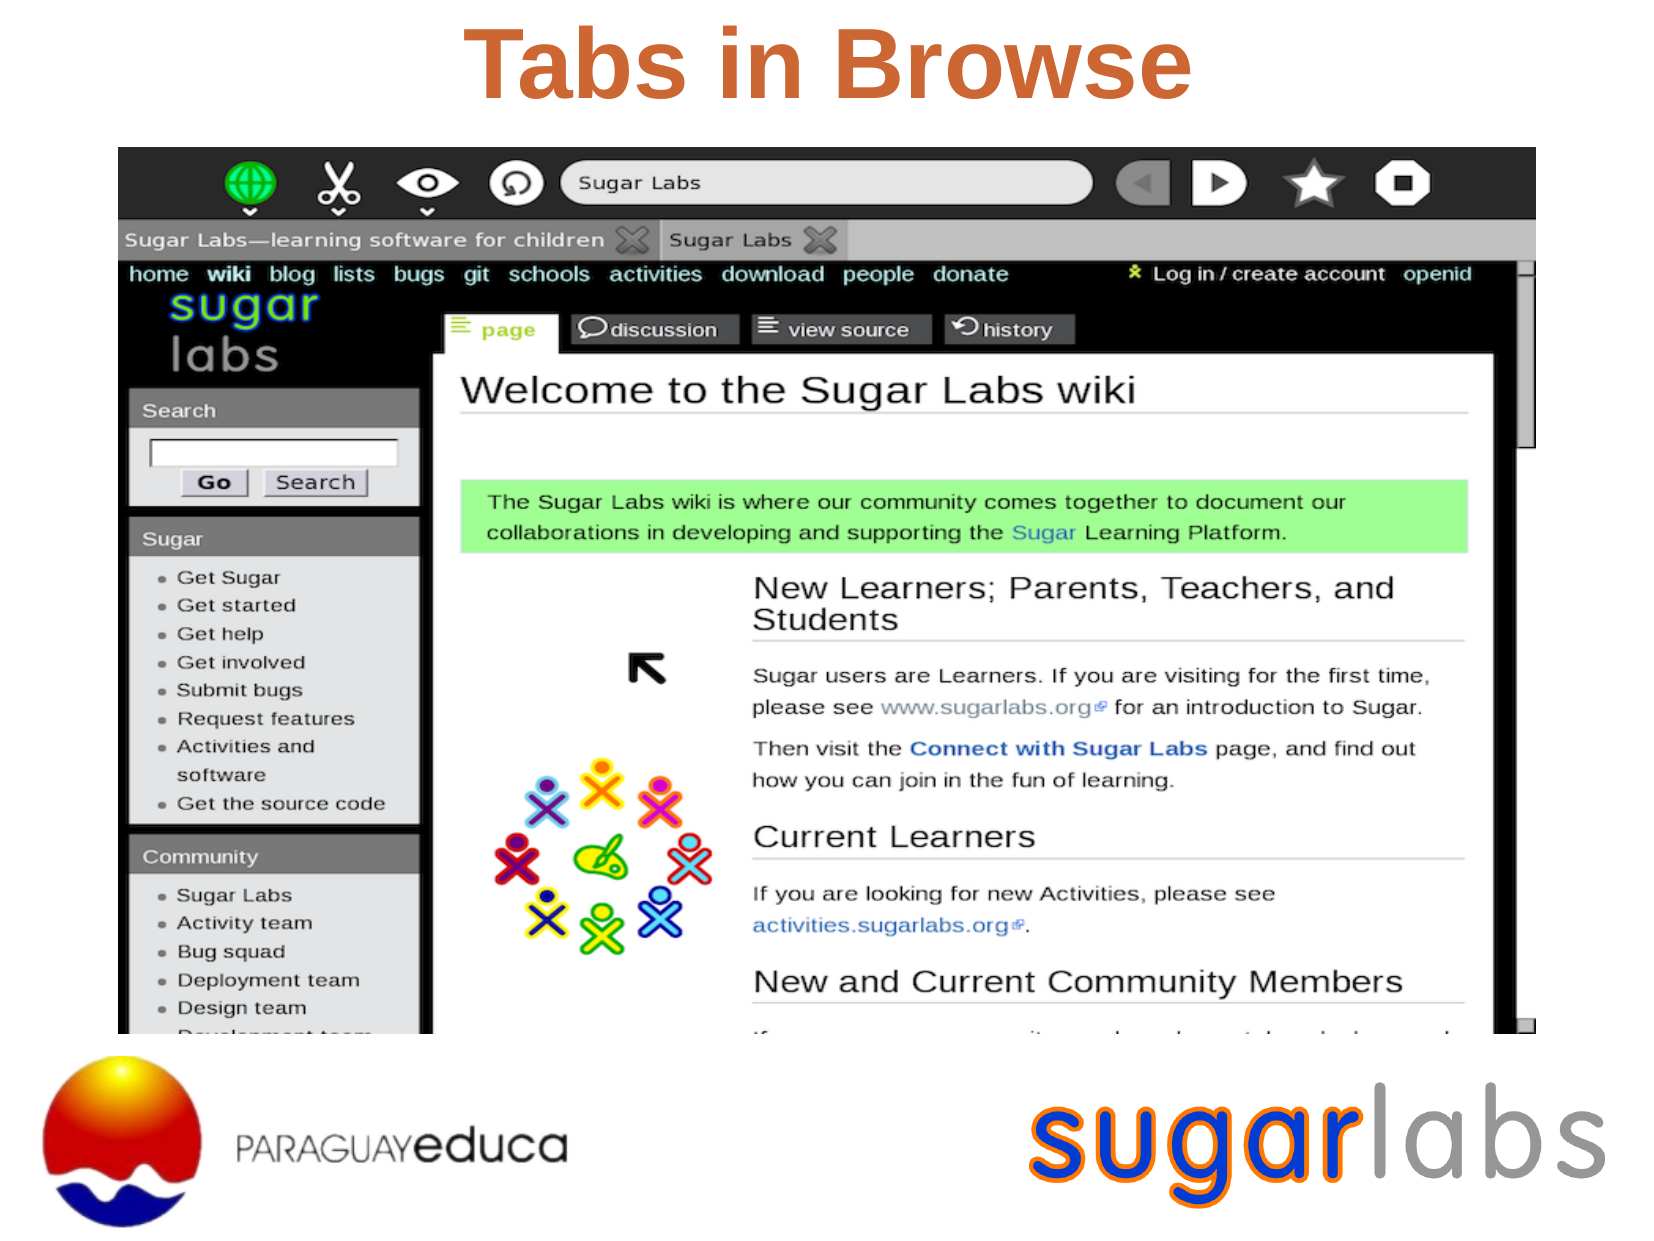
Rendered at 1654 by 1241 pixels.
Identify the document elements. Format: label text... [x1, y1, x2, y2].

picture [33, 1056, 579, 1236]
title Tabs in Browse [84, 0, 1573, 136]
picture [118, 147, 1654, 1241]
